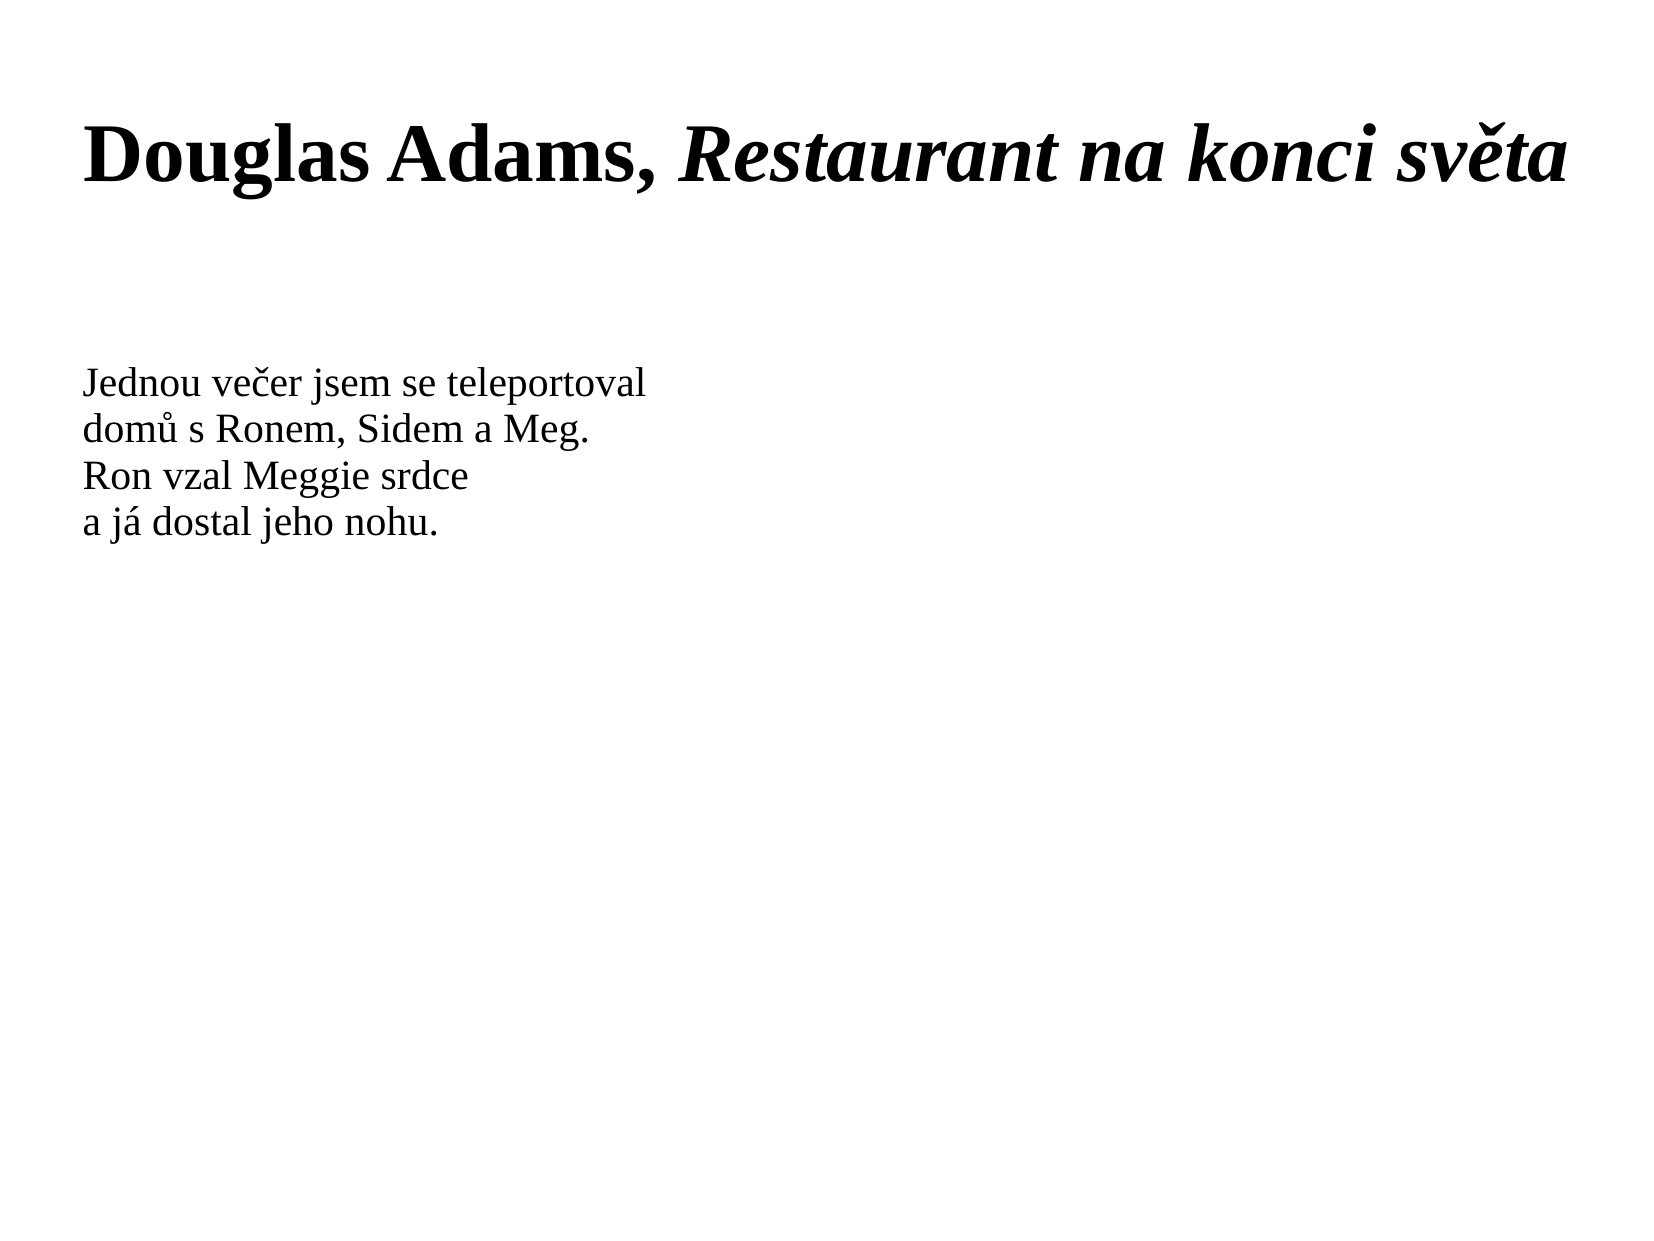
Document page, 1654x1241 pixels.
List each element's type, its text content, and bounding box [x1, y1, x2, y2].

list Jednou večer jsem se teleportoval domů s Ronem, Sidem a Meg. Ron vzal Meggie srdce a já dostal jeho nohu. [82, 290, 1571, 1010]
title Douglas Adams, Restaurant na konci světa [82, 49, 1571, 257]
